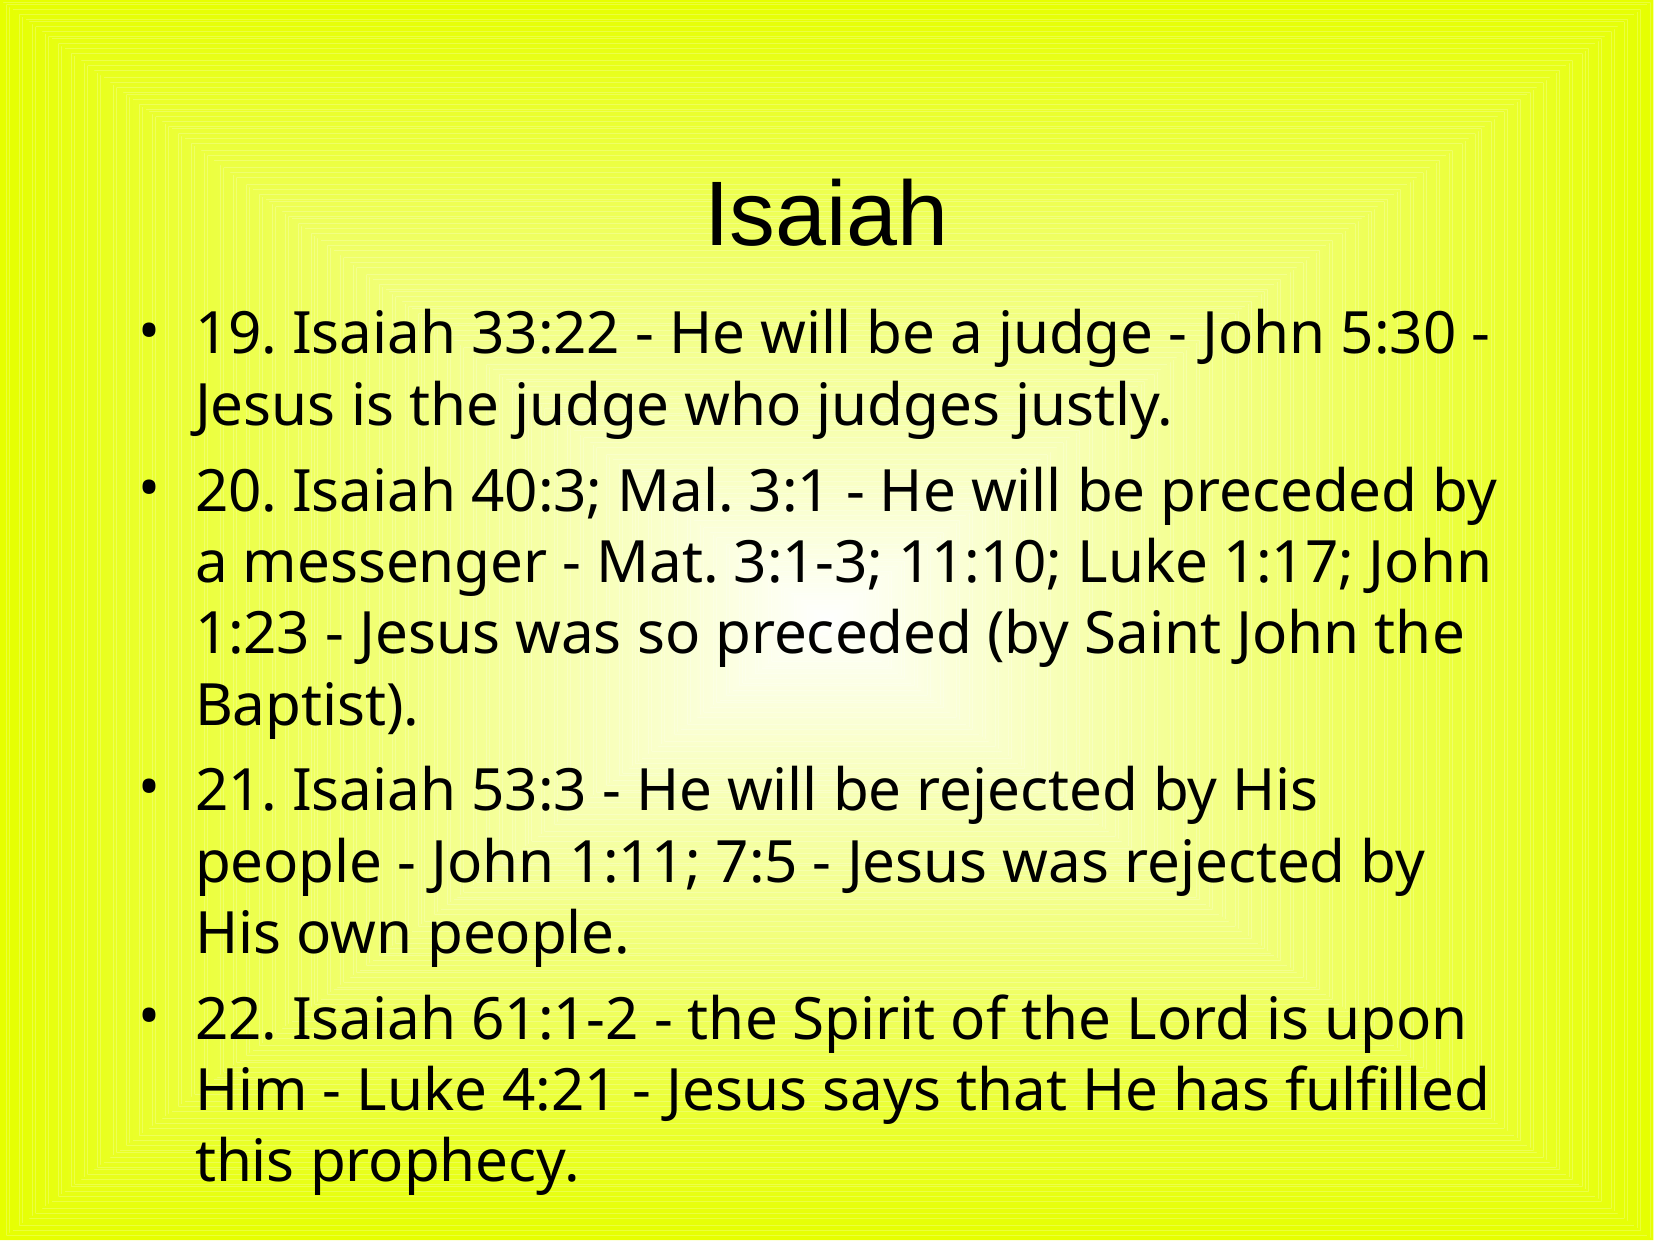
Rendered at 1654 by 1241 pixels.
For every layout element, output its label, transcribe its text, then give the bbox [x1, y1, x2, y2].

list 19. Isaiah 33:22 - He will be a judge - John 5:30 - Jesus is the judge who judges justly. 20. Isaiah 40:3; Mal. 3:1 - He will be preceded by a messenger - Mat. 3:1-3; 11:10; Luke 1:17; John 1:23 - Jesus was so preceded (by Saint John the Baptist). 21. Isaiah 53:3 - He will be rejected by His people - John 1:11; 7:5 - Jesus was rejected by His own people. 22. Isaiah 61:1-2 - the Spirit of the Lord is upon Him - Luke 4:21 - Jesus says that He has fulfilled this prophecy. [124, 289, 1530, 1188]
title Isaiah [124, 110, 1530, 289]
